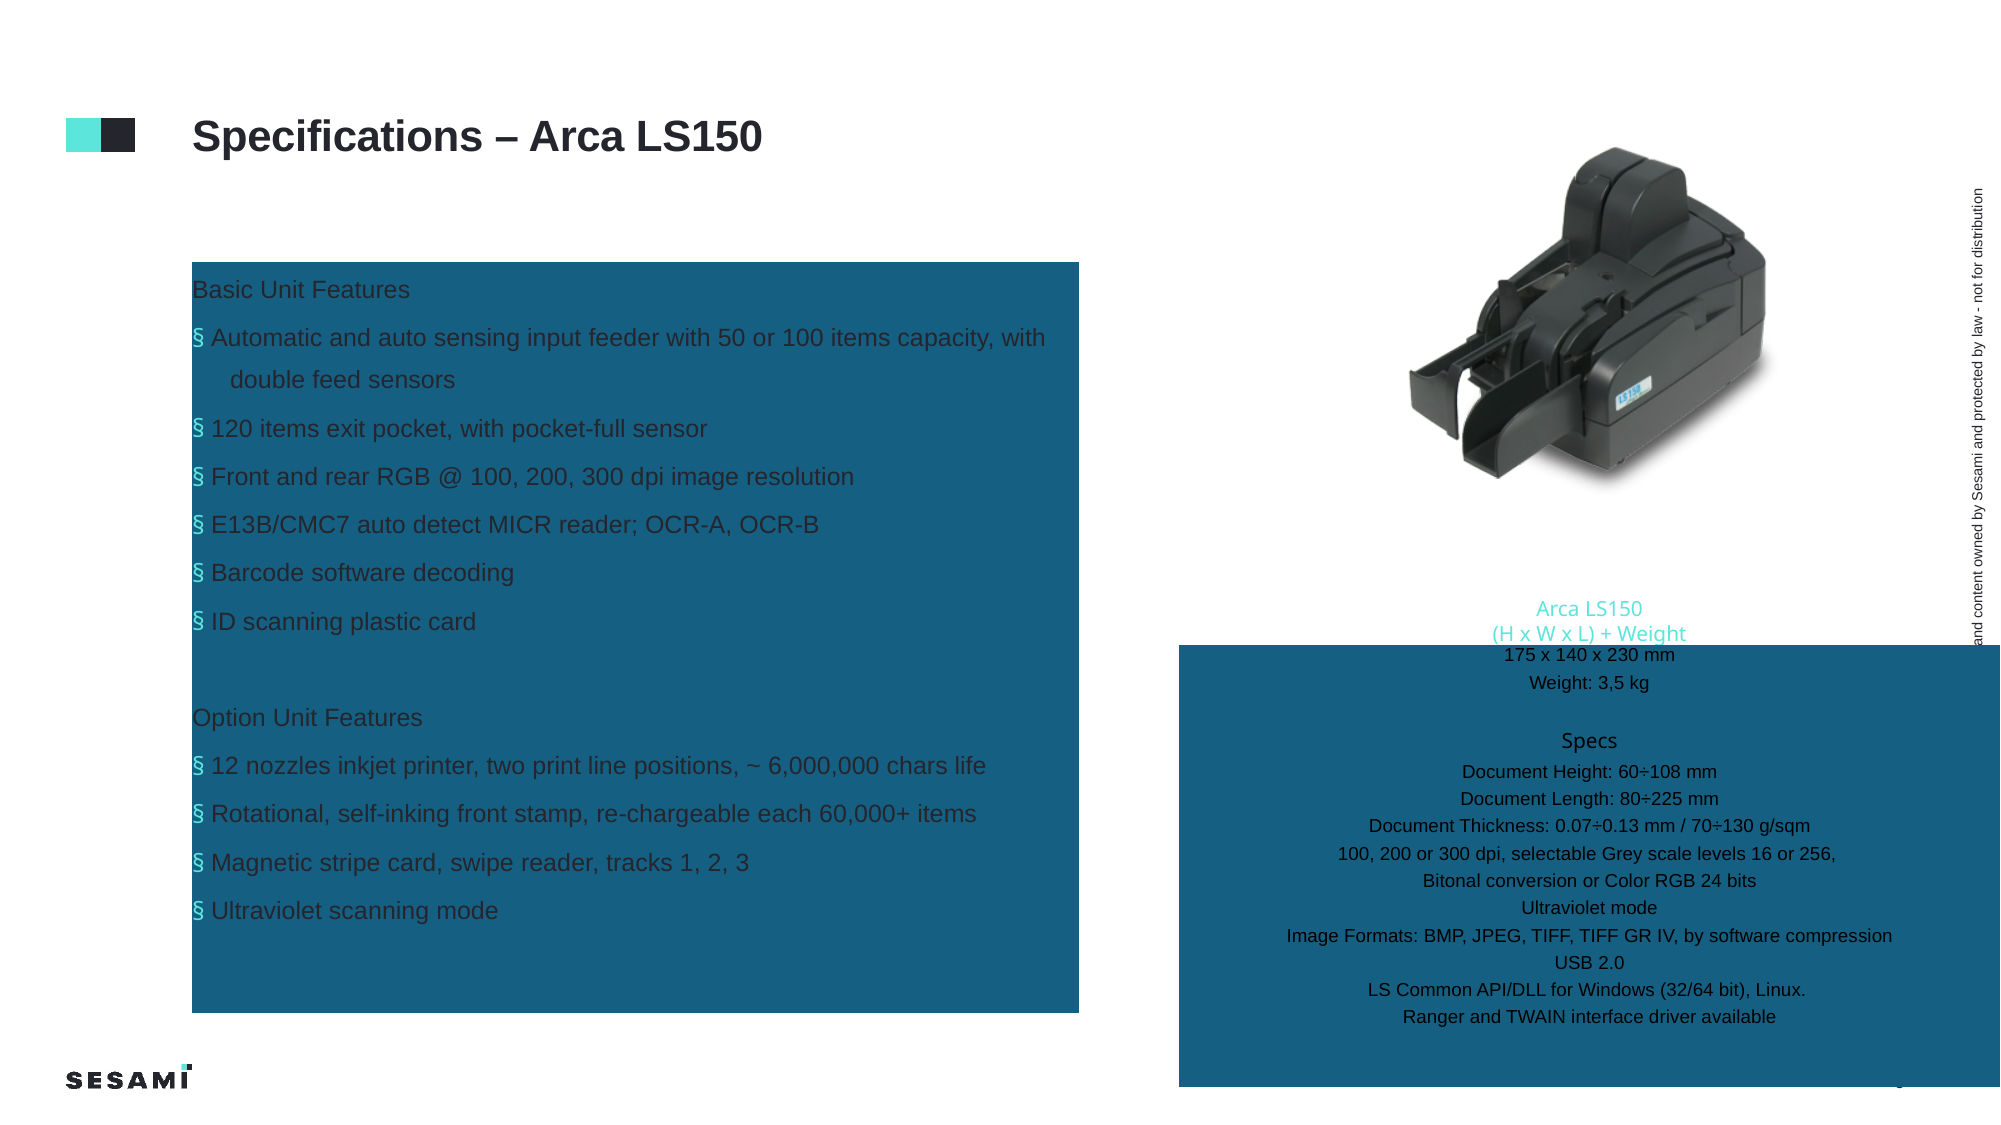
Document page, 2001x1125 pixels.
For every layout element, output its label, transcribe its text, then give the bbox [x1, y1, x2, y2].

table_header Basic Unit Features Automatic and auto sensing input feeder with 50 or 100 items capacity, with double feed sensors 120 items exit pocket, with pocket-full sensor Front and rear RGB @ 100, 200, 300 dpi image resolution E13B/CMC7 auto detect MICR reader; OCR-A, OCR-B Barcode software decoding ID scanning plastic card Option Unit Features 12 nozzles inkjet printer, two print line positions, ~ 6,000,000 chars life Rotational, self-inking front stamp, re-chargeable each 60,000+ items Magnetic stripe card, swipe reader, tracks 1, 2, 3 Ultraviolet scanning mode [192, 262, 1079, 1013]
title Specifications – Arca LS150 [191, 108, 1107, 169]
table_header 175 x 140 x 230 mm Weight: 3,5 kg Specs Document Height: 60÷108 mm Document Length: 80÷225 mm Document Thickness: 0.07÷0.13 mm / 70÷130 g/sqm 100, 200 or 300 dpi, selectable Grey scale levels 16 or 256, Bitonal conversion or Color RGB 24 bits Ultraviolet mode Image Formats: BMP, JPEG, TIFF, TIFF GR IV, by software compression USB 2.0 LS Common API/DLL for Windows (32/64 bit), Linux. Ranger and TWAIN interface driver available [1179, 645, 2000, 1087]
picture [1371, 108, 1809, 545]
text_box Arca LS150 (H x W x L) + Weight [1179, 588, 2000, 637]
